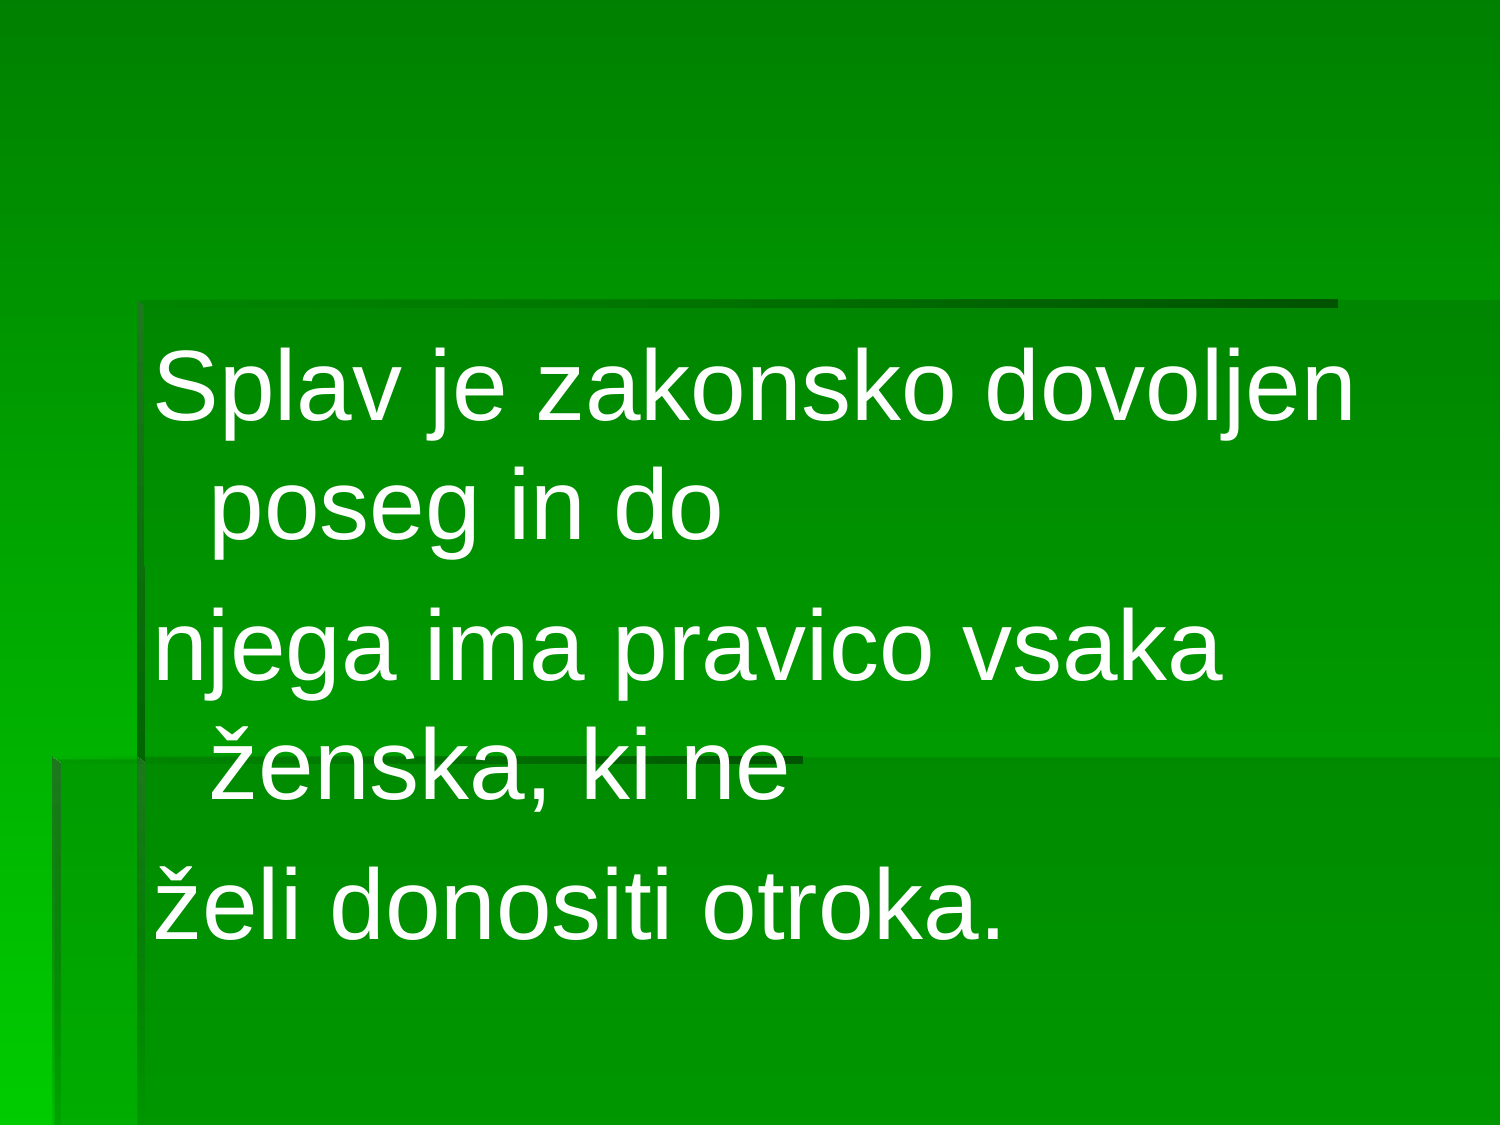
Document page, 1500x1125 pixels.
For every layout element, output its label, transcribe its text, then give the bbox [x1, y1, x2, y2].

list Splav je zakonsko dovoljen poseg in do njega ima pravico vsaka ženska, ki ne želi donositi otroka. [137, 312, 1451, 1000]
